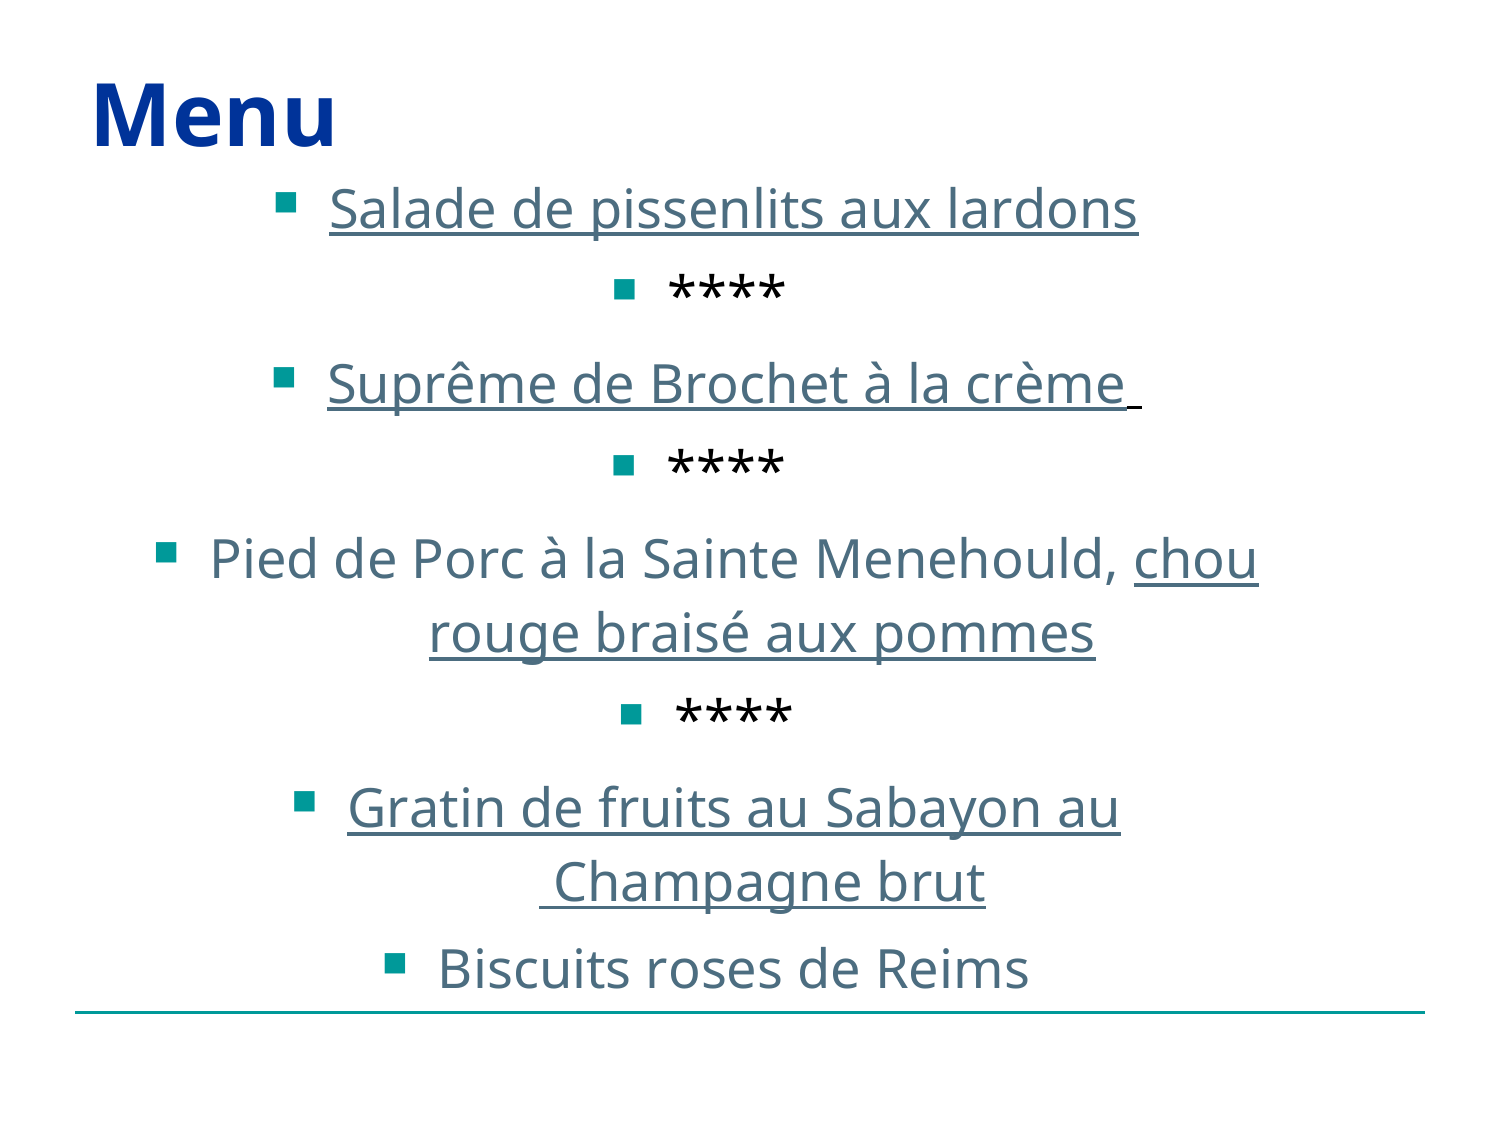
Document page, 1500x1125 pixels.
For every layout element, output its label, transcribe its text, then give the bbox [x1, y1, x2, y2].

list Salade de pissenlits aux lardons **** Suprême de Brochet à la crème **** Pied de Porc à la Sainte Menehould, chou rouge braisé aux pommes **** Gratin de fruits au Sabayon au Champagne brut Biscuits roses de Reims [75, 162, 1338, 1006]
title Menu [75, 45, 1426, 233]
